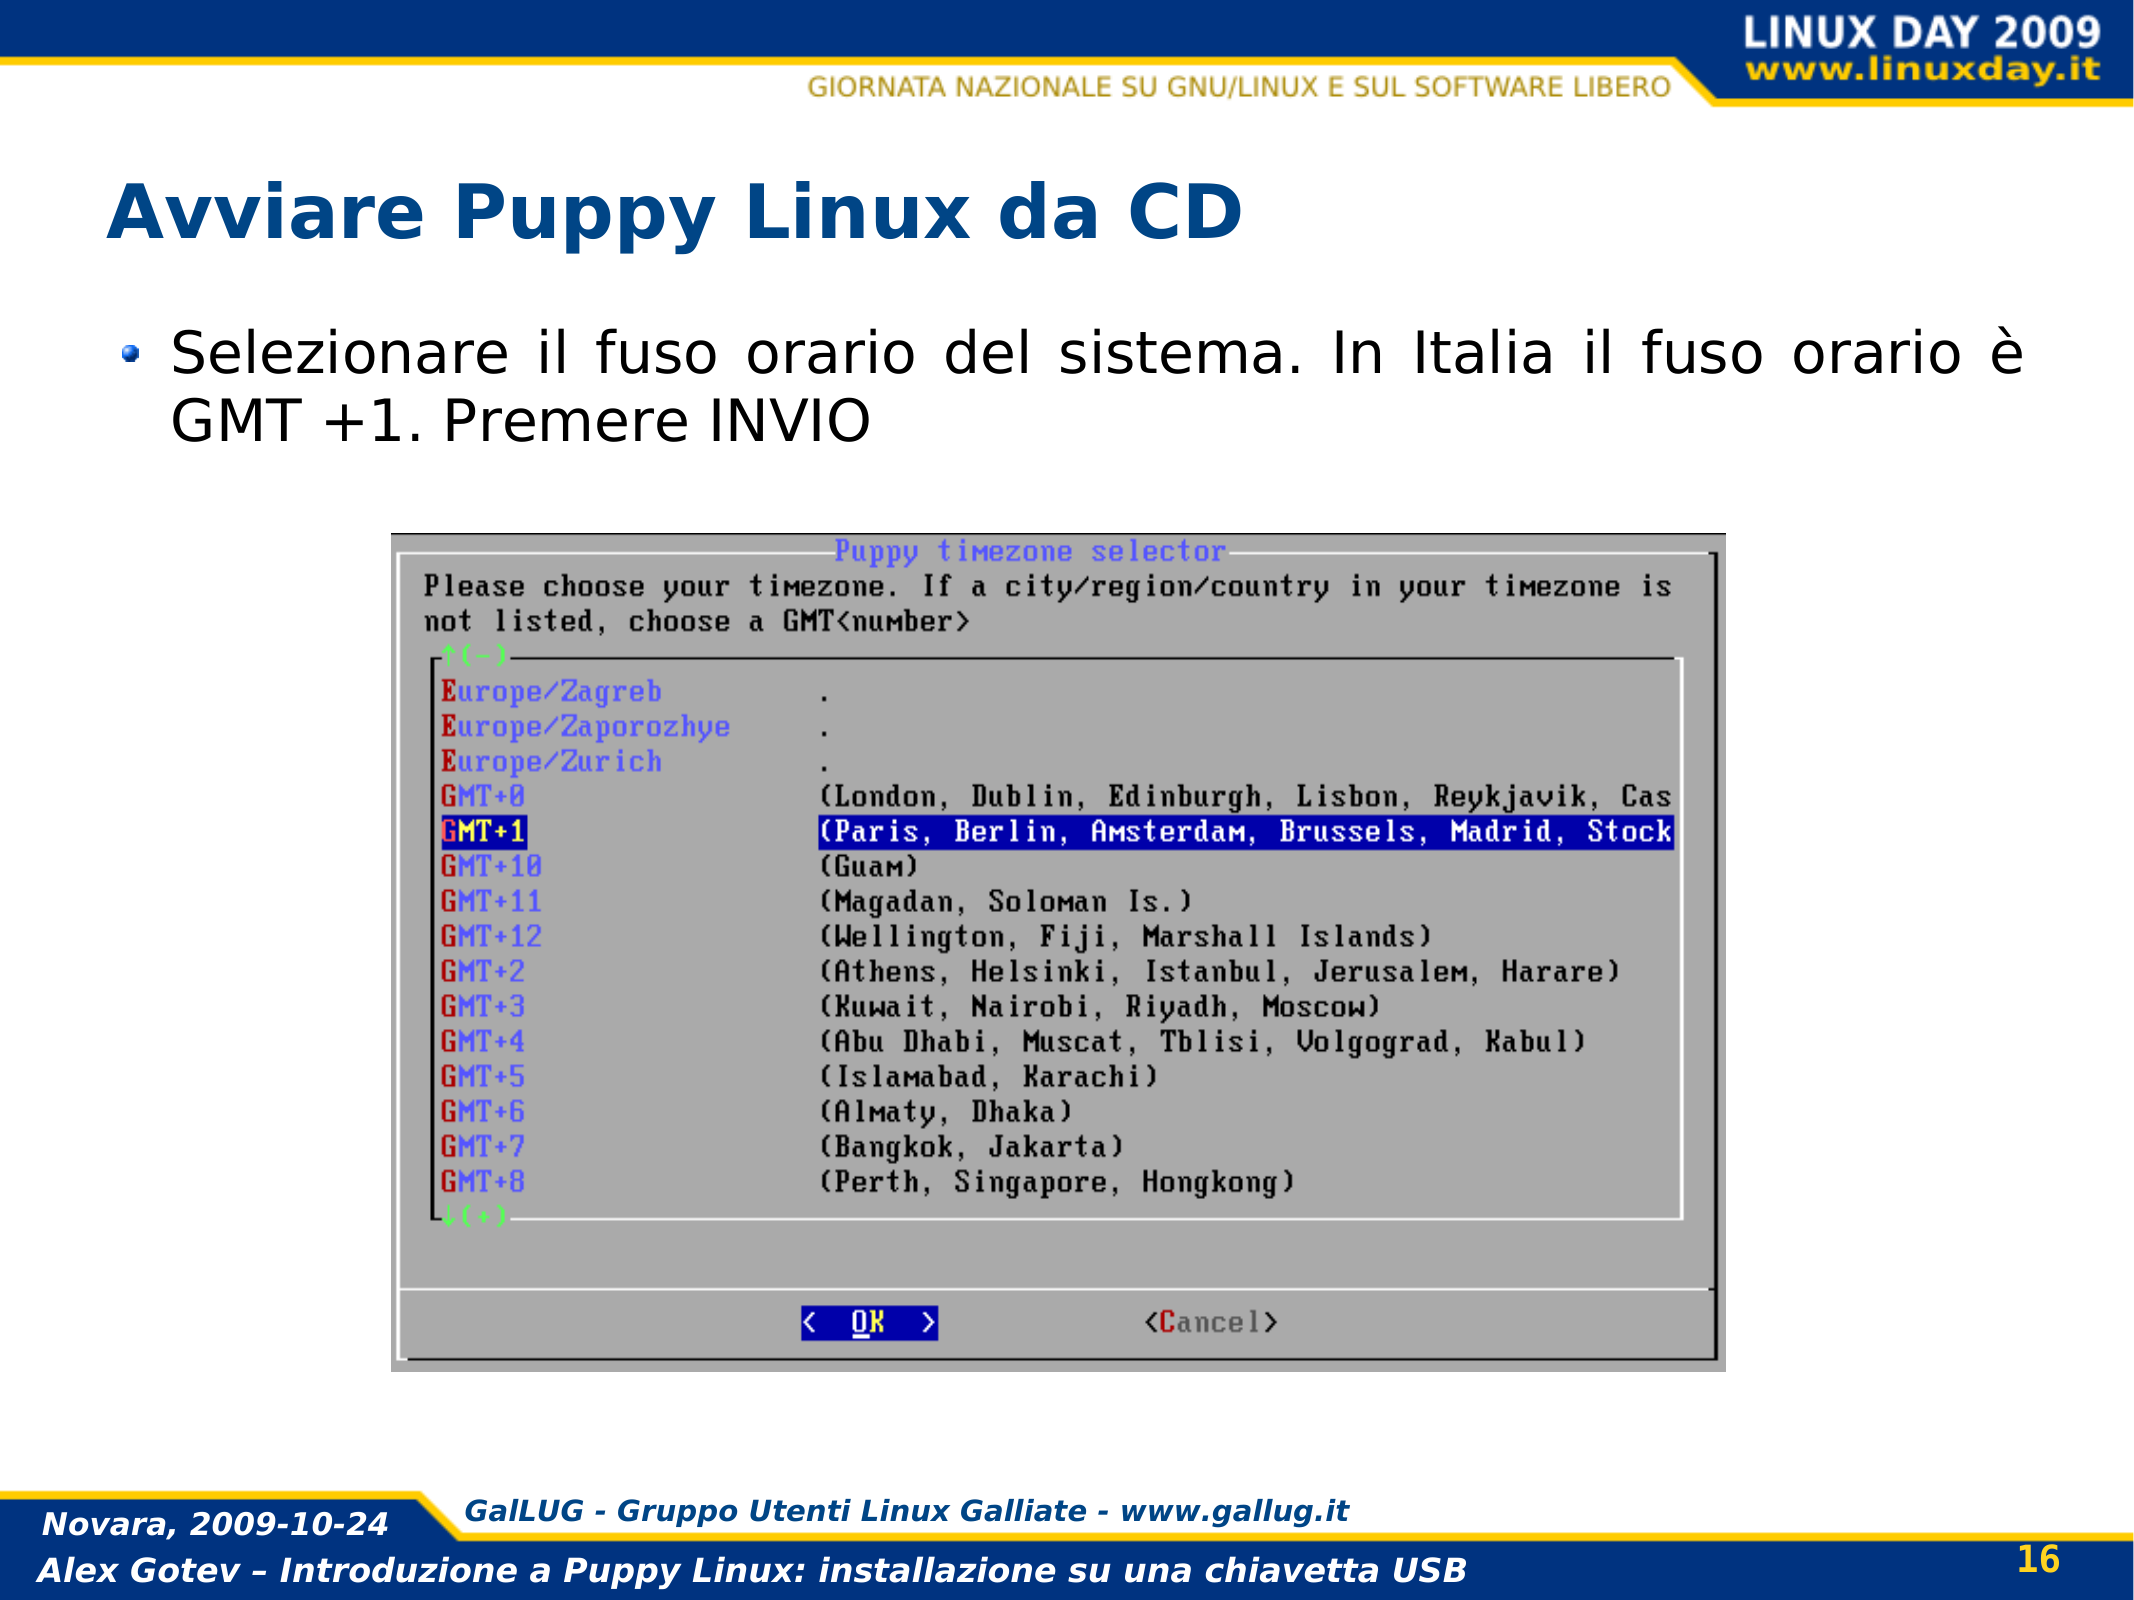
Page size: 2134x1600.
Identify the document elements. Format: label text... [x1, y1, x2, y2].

title Avviare Puppy Linux da CD [106, 159, 2080, 267]
list Selezionare il fuso orario del sistema. In Italia il fuso orario è GMT +1. Premere INVIO [106, 319, 2027, 1441]
picture [0, 0, 2134, 1600]
